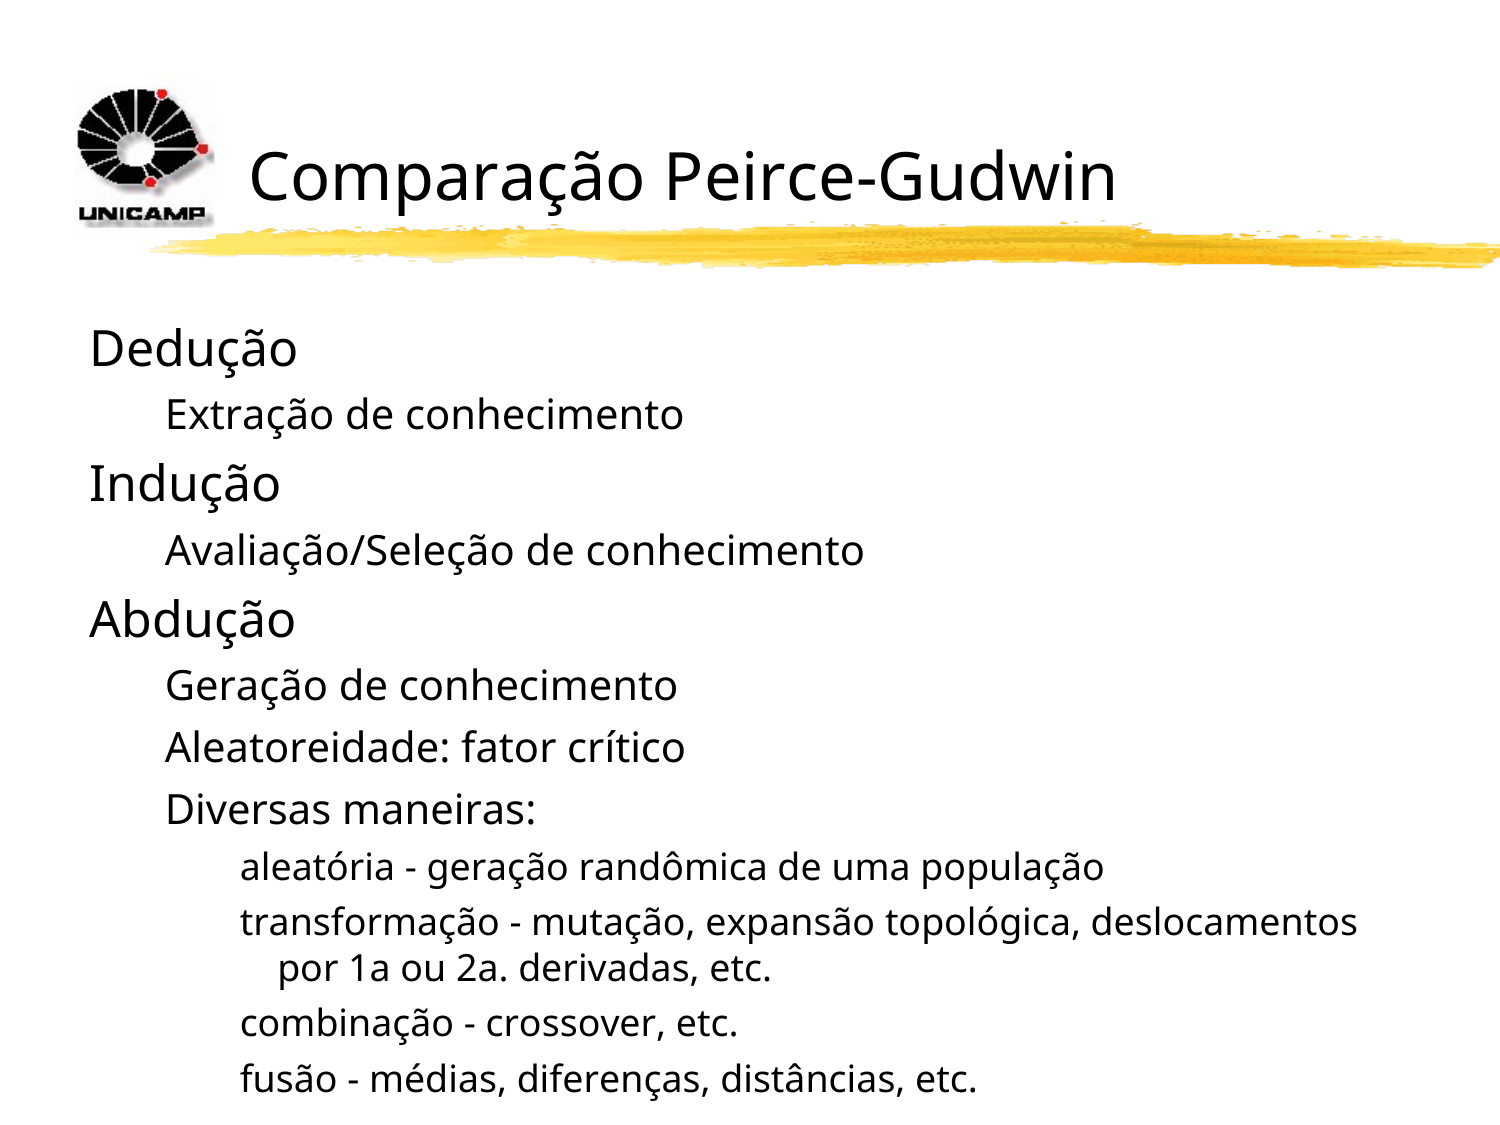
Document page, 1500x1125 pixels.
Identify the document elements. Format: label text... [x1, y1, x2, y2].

title Comparação Peirce-Gudwin [233, 37, 1434, 225]
list Dedução Extração de conhecimento Indução Avaliação/Seleção de conhecimento Abdução Geração de conhecimento Aleatoreidade: fator crítico Diversas maneiras: aleatória - geração randômica de uma população transformação - mutação, expansão topológica, deslocamentos por 1a ou 2a. derivadas, etc. combinação - crossover, etc. fusão - médias, diferenças, distâncias, etc. [74, 309, 1417, 994]
picture [75, 74, 1500, 279]
